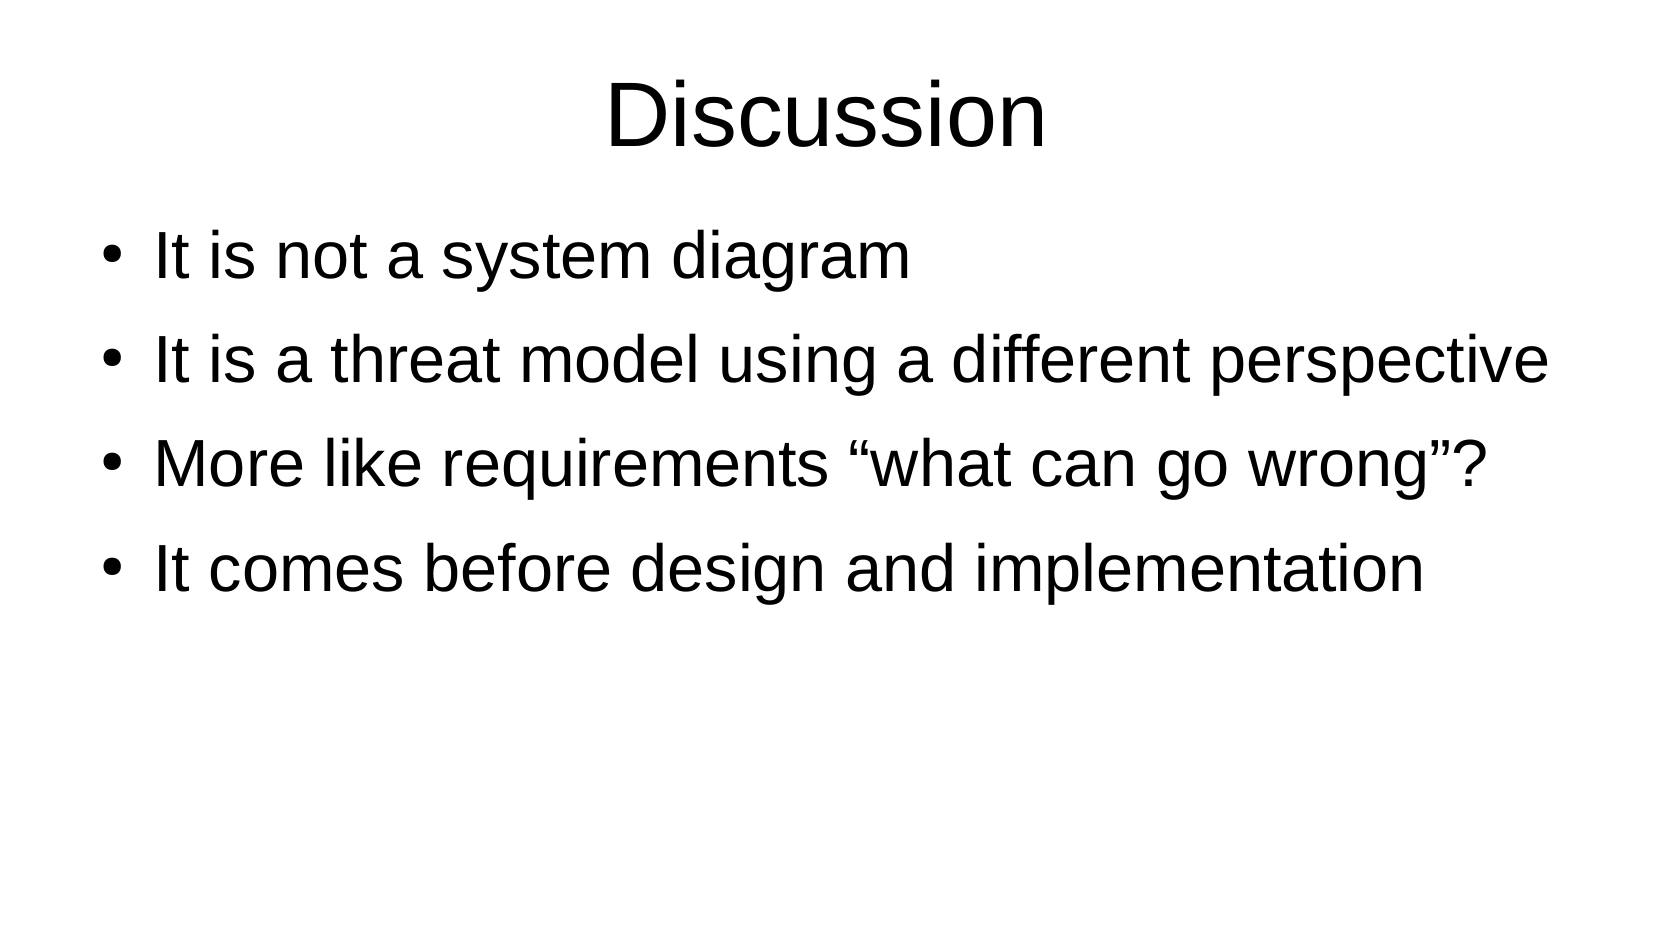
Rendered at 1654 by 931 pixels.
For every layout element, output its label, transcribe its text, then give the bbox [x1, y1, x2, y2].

list It is not a system diagram It is a threat model using a different perspective More like requirements “what can go wrong”? It comes before design and implementation [82, 217, 1571, 758]
title Discussion [82, 37, 1571, 193]
